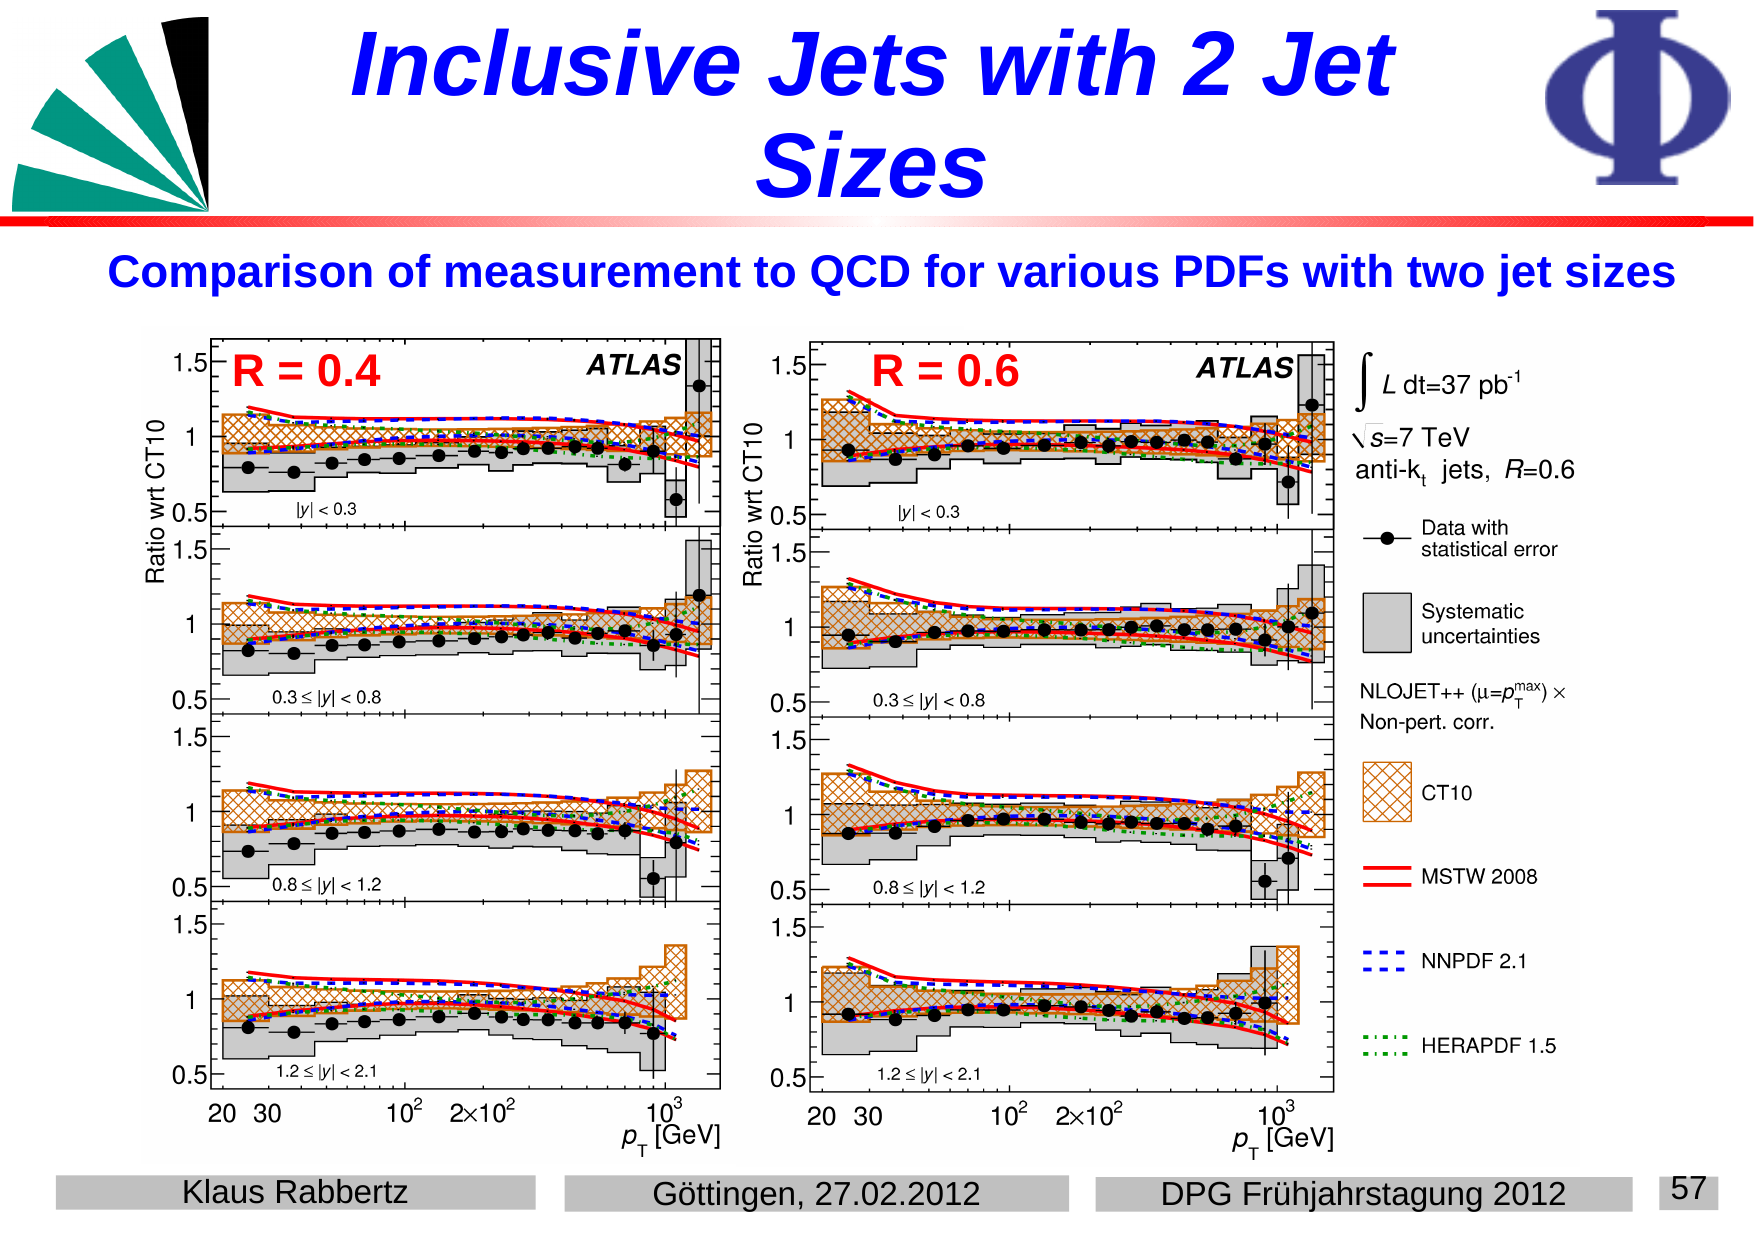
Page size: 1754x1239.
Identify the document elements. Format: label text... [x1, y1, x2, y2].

picture [1545, 10, 1731, 185]
text_box R = 0.4 [220, 339, 393, 403]
text_box Comparison of measurement to QCD for various PDFs with two jet sizes [95, 240, 1691, 304]
picture [12, 17, 209, 214]
text_box R = 0.6 [859, 339, 1033, 403]
title Inclusive Jets with 2 Jet Sizes [220, 11, 1525, 218]
picture [141, 326, 1580, 1167]
